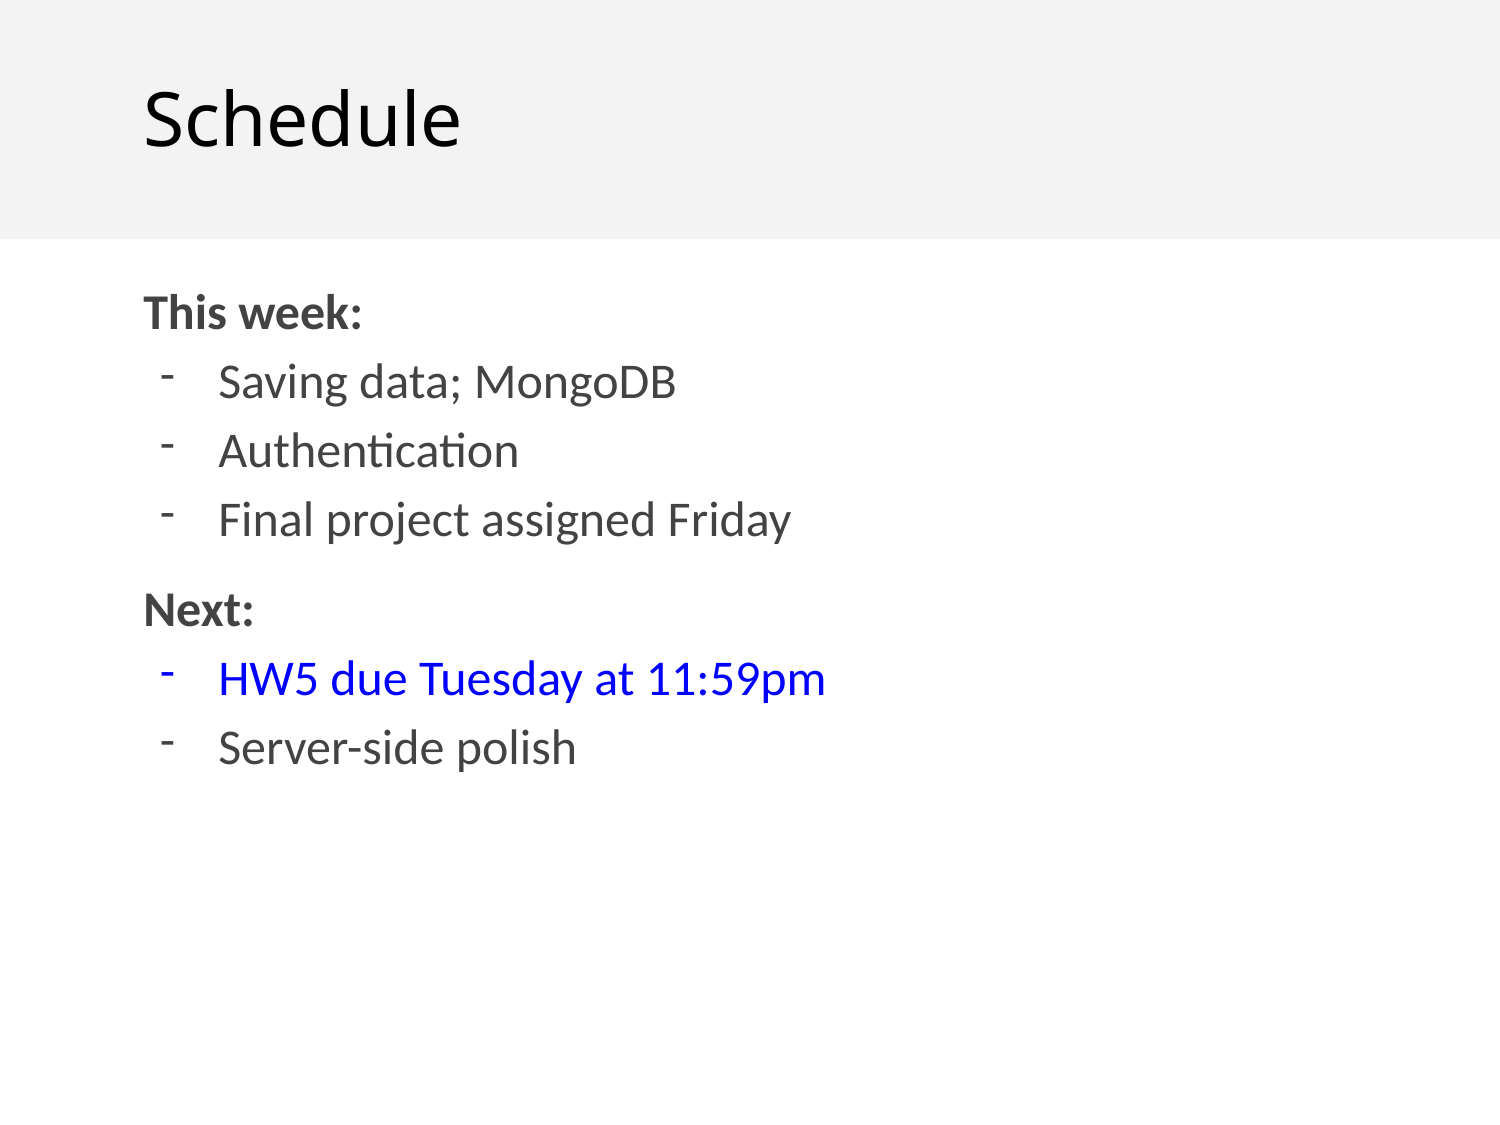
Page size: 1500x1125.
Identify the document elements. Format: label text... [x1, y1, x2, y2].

list This week: Saving data; MongoDB Authentication Final project assigned Friday Next: HW5 due Tuesday at 11:59pm Server-side polish [128, 255, 1372, 1074]
title Schedule [128, 56, 1372, 183]
